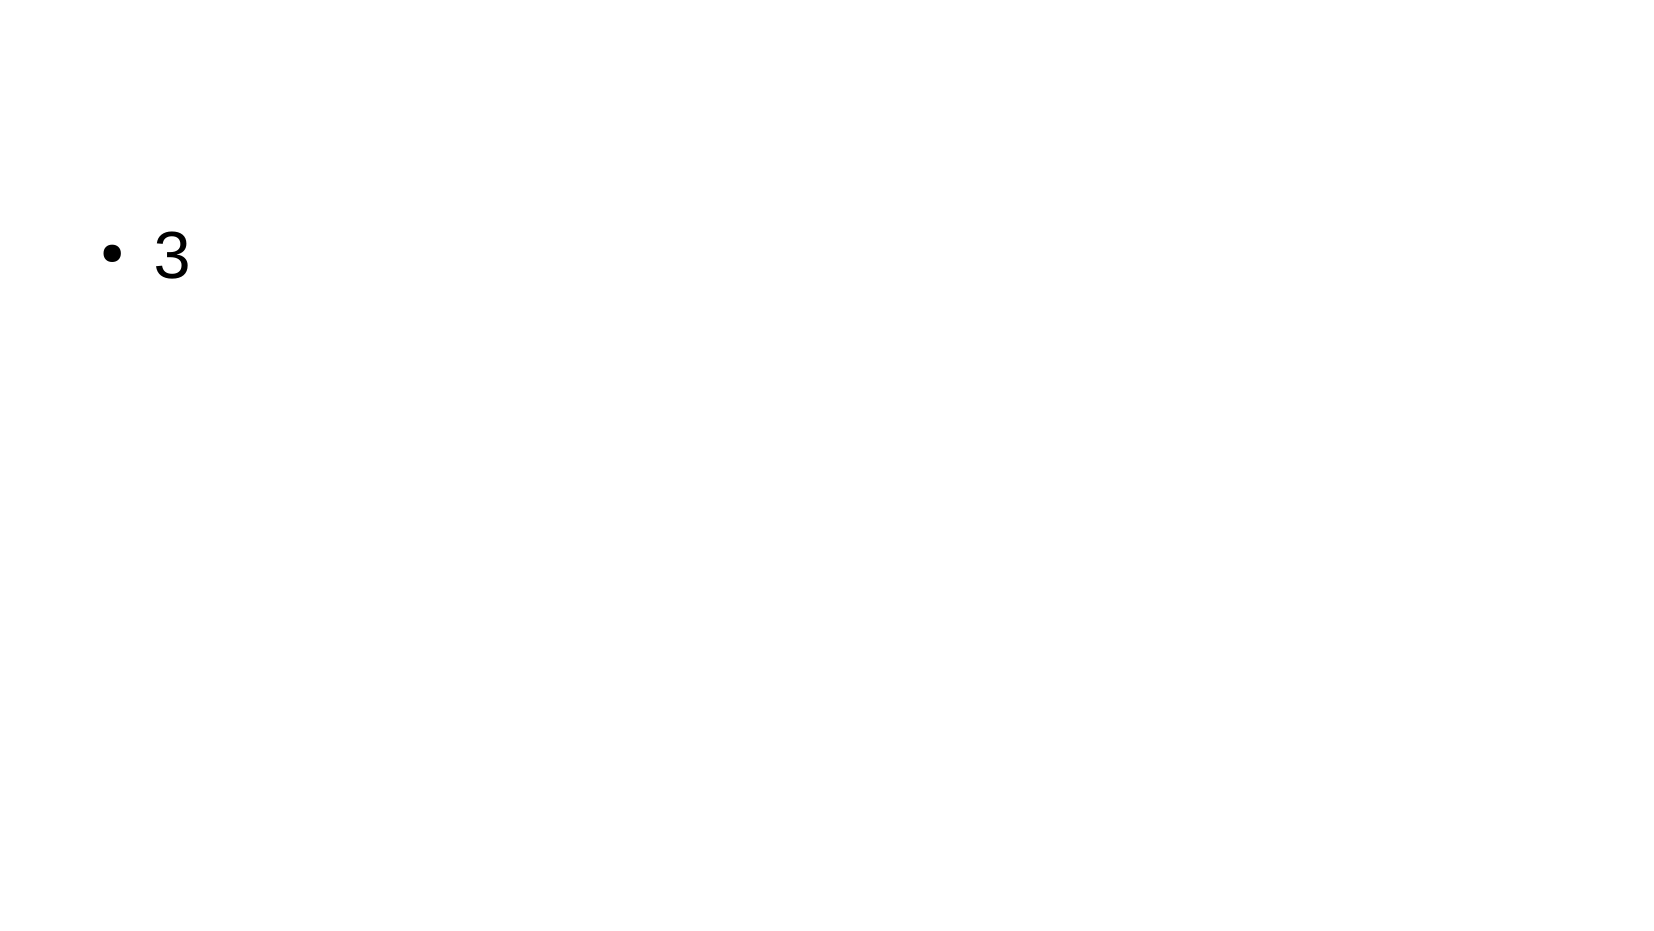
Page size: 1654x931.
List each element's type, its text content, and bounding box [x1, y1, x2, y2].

list 3 [82, 217, 1571, 758]
